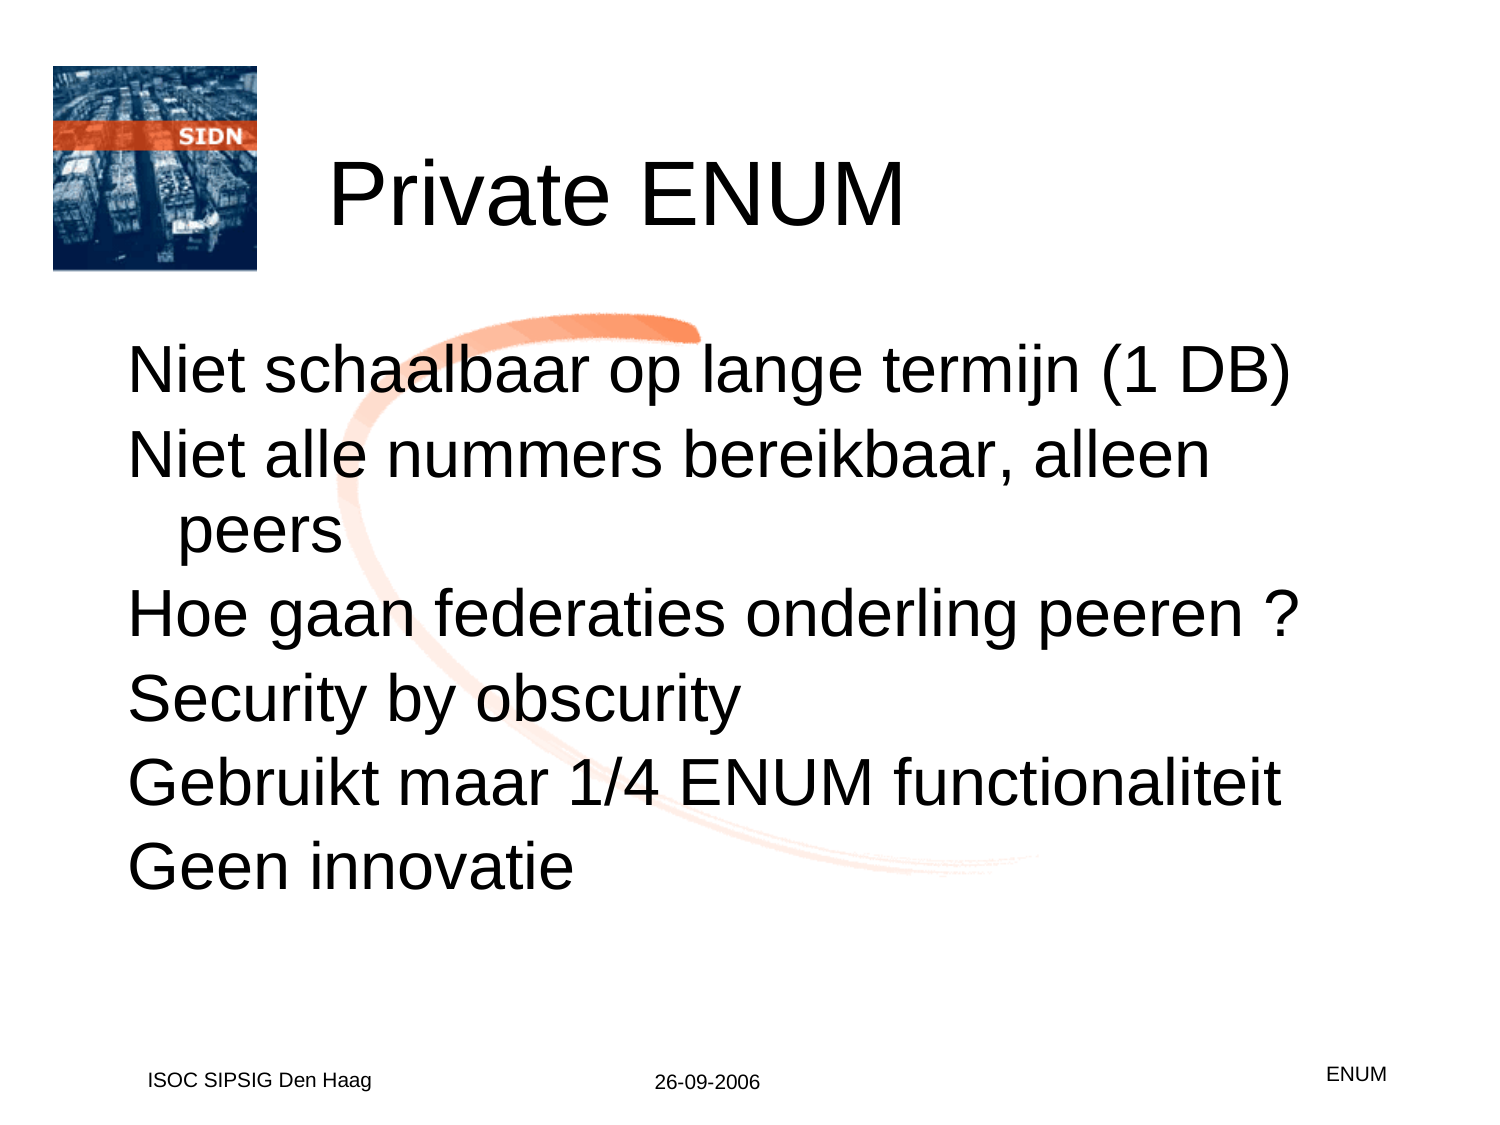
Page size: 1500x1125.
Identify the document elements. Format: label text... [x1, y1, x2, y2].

picture [53, 0, 1371, 324]
picture [112, 1038, 1371, 1120]
title Private ENUM [312, 99, 1382, 288]
list Niet schaalbaar op lange termijn (1 DB) Niet alle nummers bereikbaar, alleen peers Hoe gaan federaties onderling peeren ? Security by obscurity Gebruikt maar 1/4 ENUM functionaliteit Geen innovatie [112, 324, 1382, 1038]
